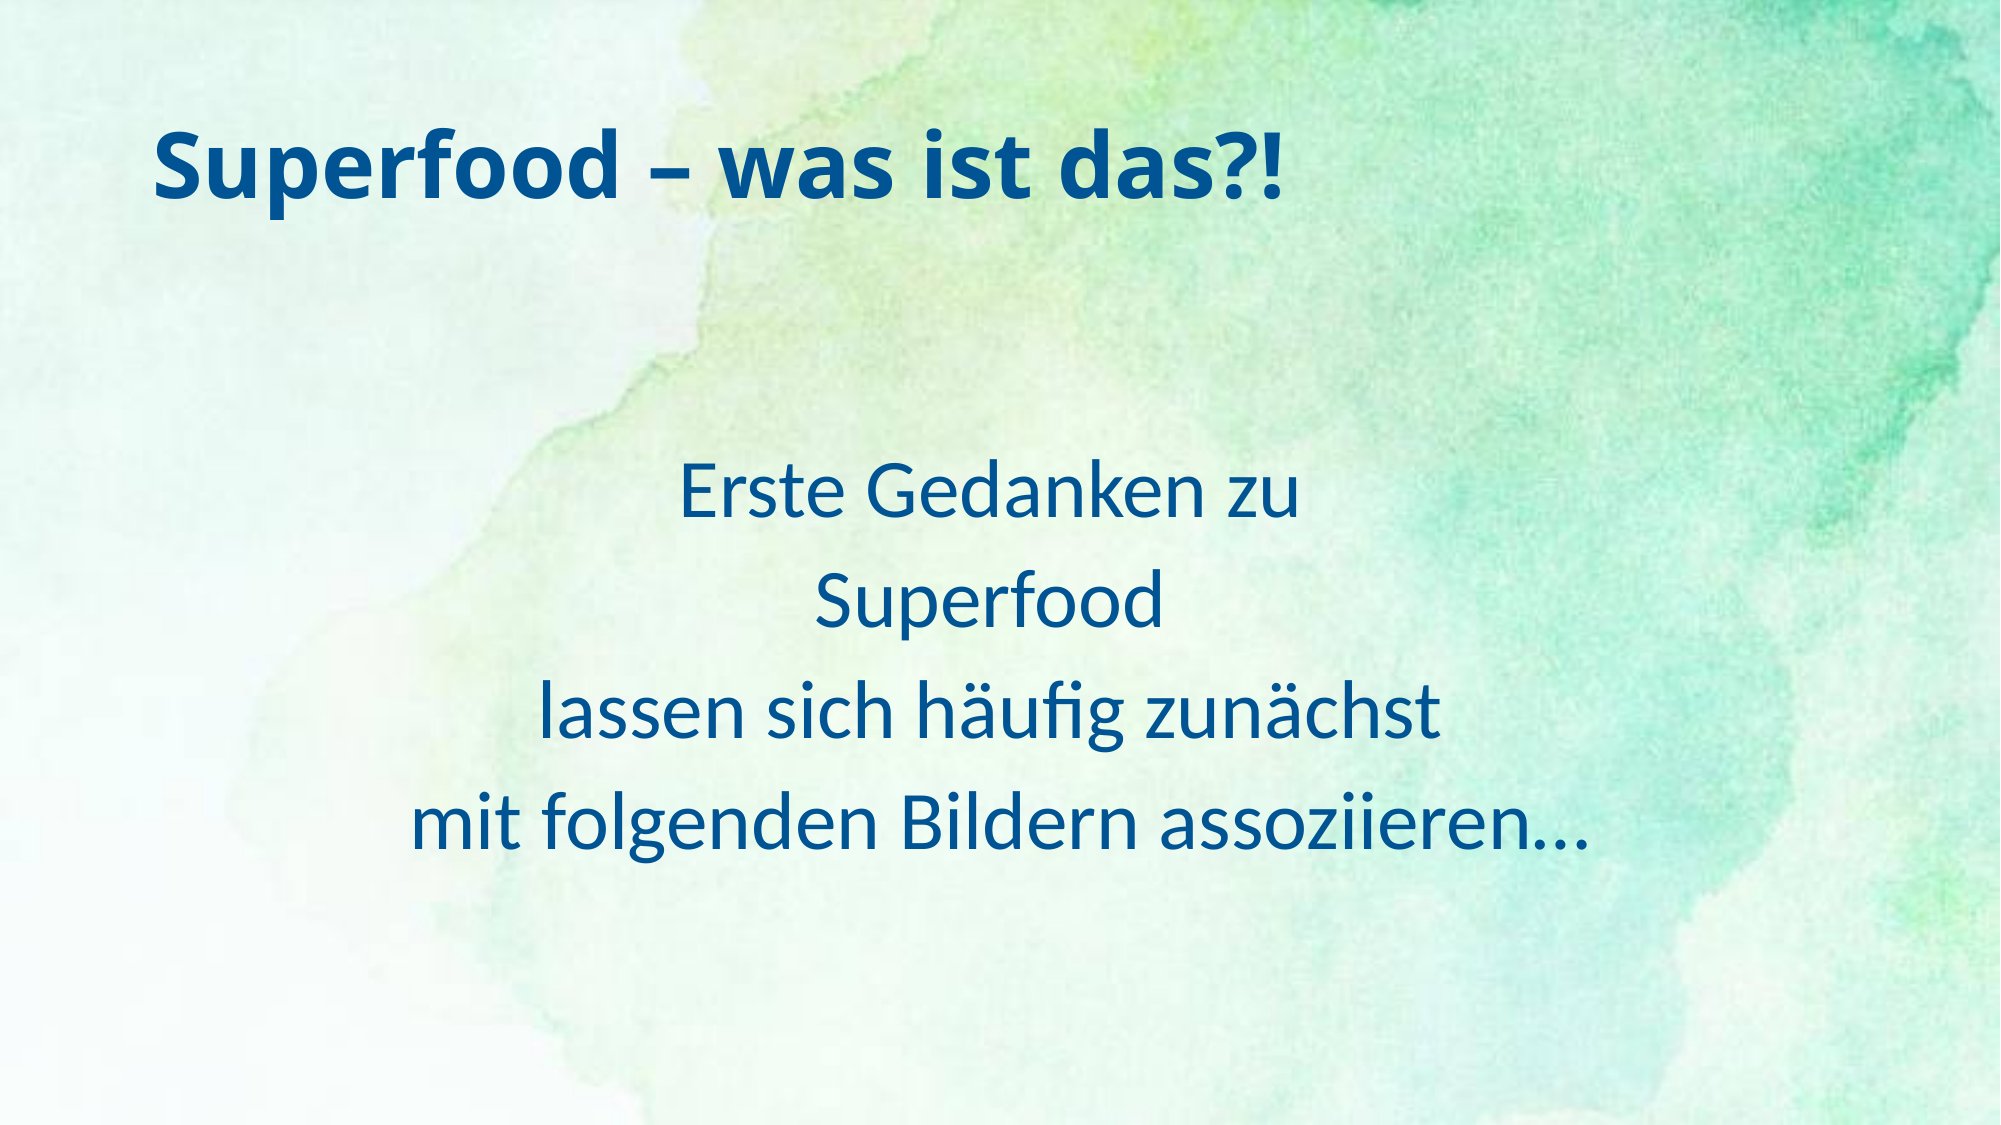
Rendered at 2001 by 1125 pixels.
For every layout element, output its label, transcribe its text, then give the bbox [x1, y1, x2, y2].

picture [0, 0, 2000, 1125]
title Superfood – was ist das?! [137, 59, 1863, 278]
list Erste Gedanken zu Superfood lassen sich häufig zunächst mit folgenden Bildern assoziieren… [137, 299, 1863, 1014]
